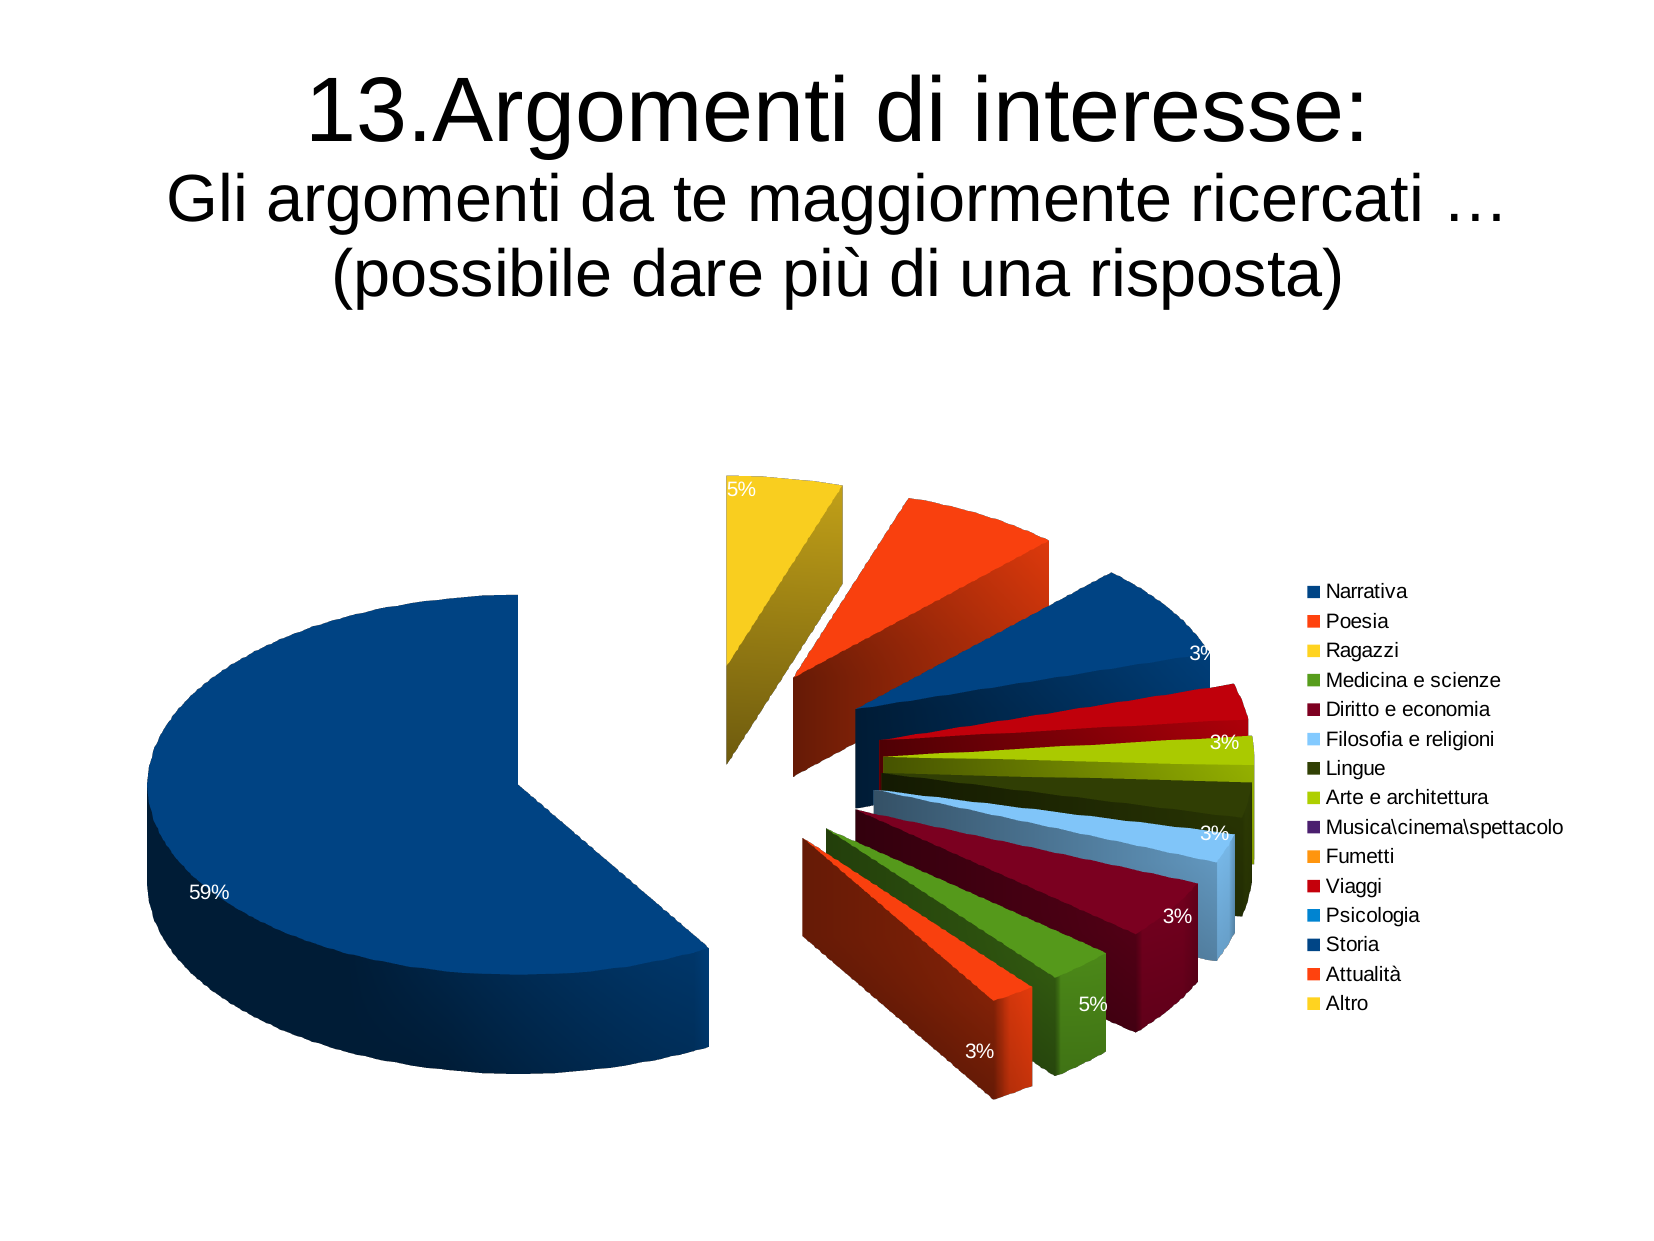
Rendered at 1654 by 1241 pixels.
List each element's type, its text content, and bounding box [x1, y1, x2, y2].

title 13.Argomenti di interesse: Gli argomenti da te maggiormente ricercati … (possibile dare più di una risposta) [94, 58, 1583, 311]
chart [94, 438, 1583, 1158]
